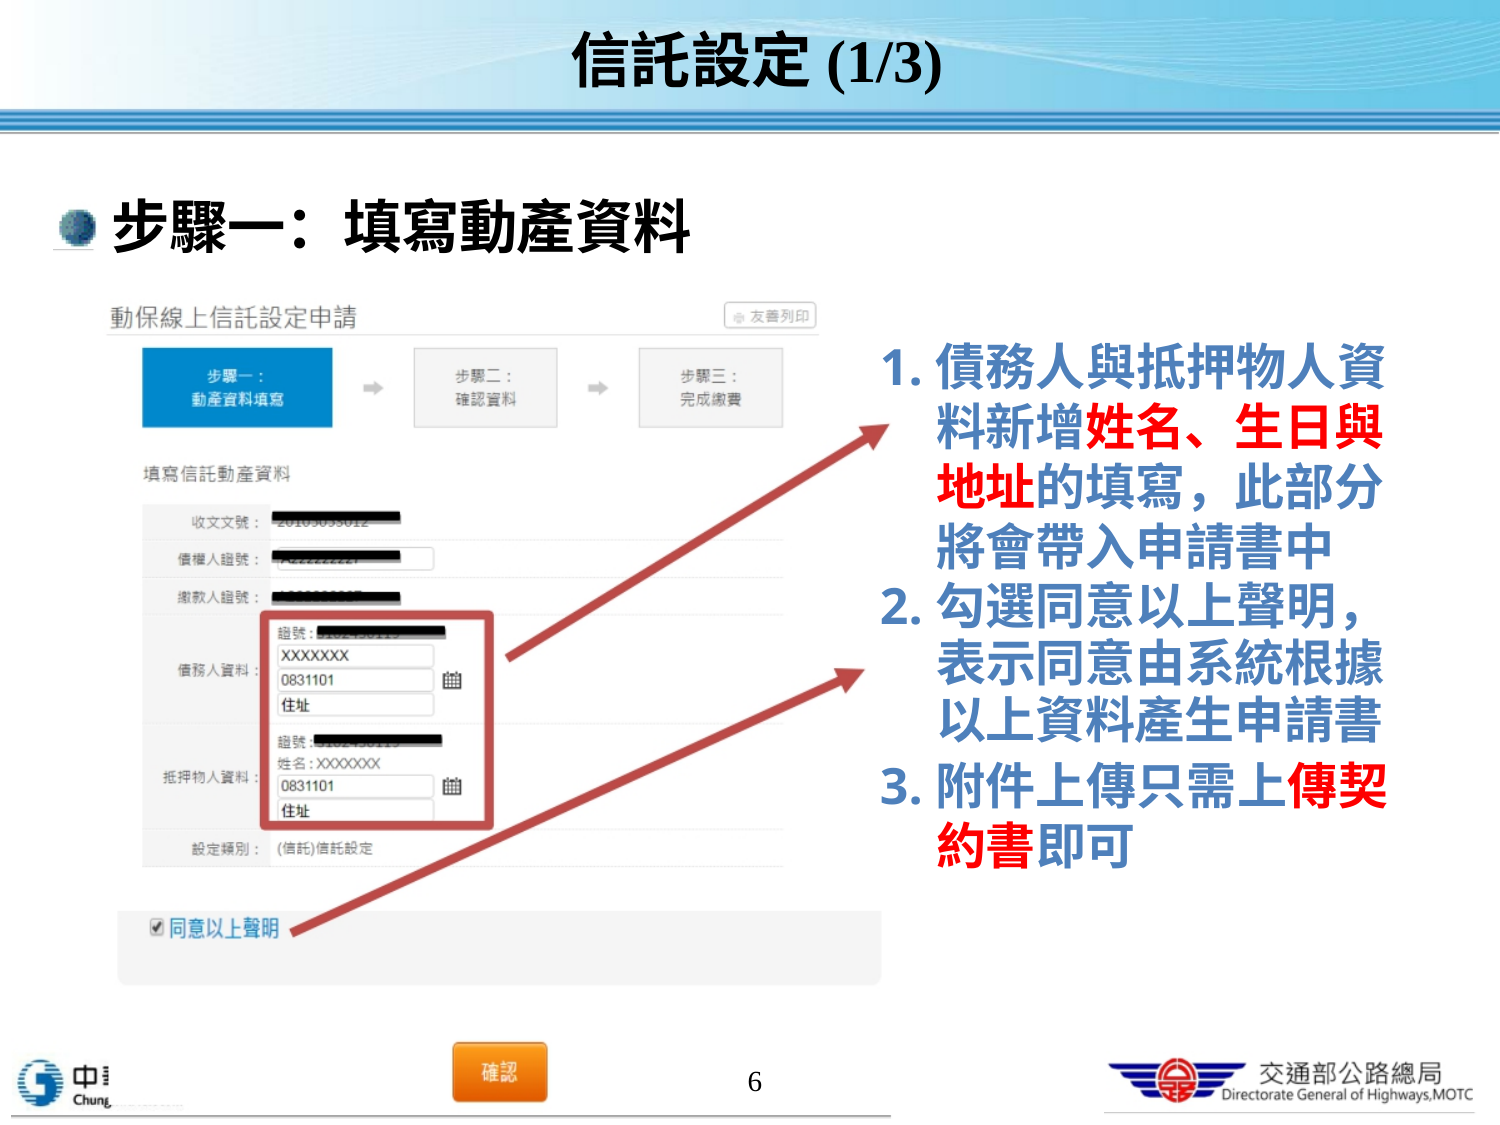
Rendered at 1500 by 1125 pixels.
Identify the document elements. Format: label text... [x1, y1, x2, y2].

picture [53, 201, 97, 249]
picture [11, 298, 893, 1116]
text_box 信託設定(1/3) 步驟一：填寫動產資料 1.債務人與抵押物人資料新增姓名、生日與地址的填寫，此部分將會帶入申請書中 2.勾選同意以上聲明，表示同意由系統根據以上資料產生申請書 3.附件上傳只需上傳契 約書即可 6 [111, 22, 1389, 1099]
picture [0, 0, 1500, 132]
picture [1104, 1051, 1478, 1112]
